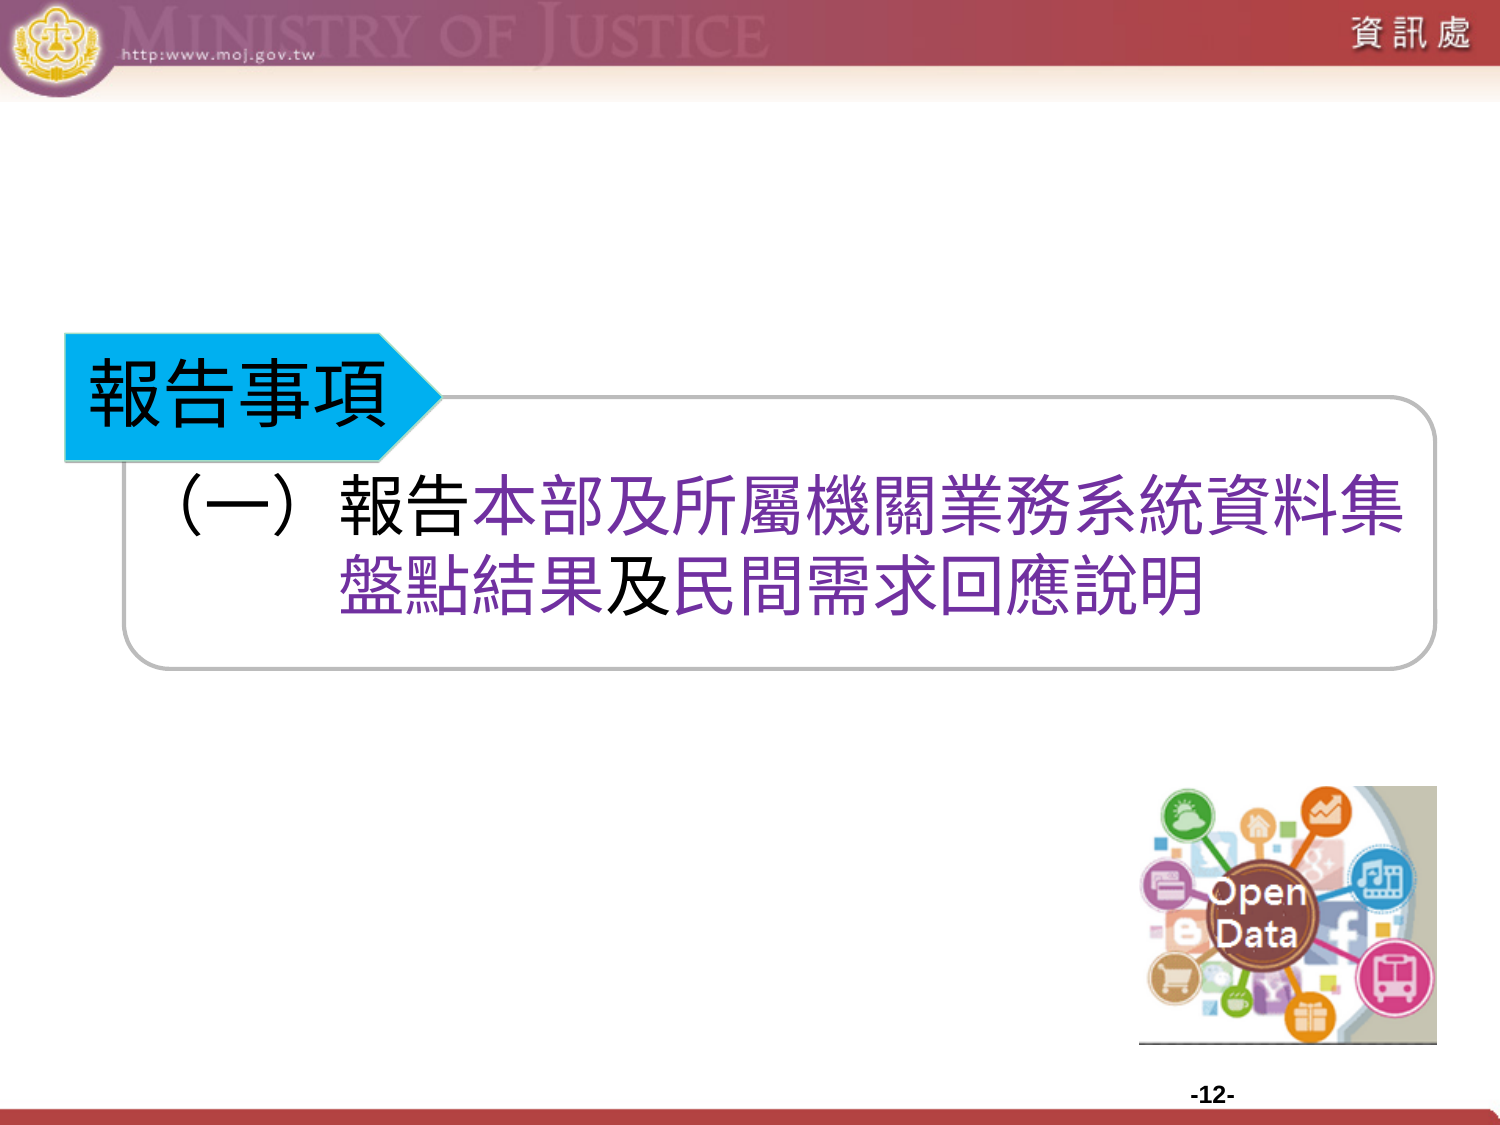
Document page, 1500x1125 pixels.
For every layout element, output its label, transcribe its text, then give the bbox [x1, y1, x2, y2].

picture [1139, 786, 1437, 1045]
text_box 報告事項 [64, 333, 443, 461]
title [1, 680, 1484, 1059]
text_box （一）報告本部及所屬機關業務系統資料集 盤點結果及民間需求回應說明 [122, 456, 1433, 633]
text_box [125, 397, 1436, 669]
text_box -12- [1175, 1070, 1488, 1109]
